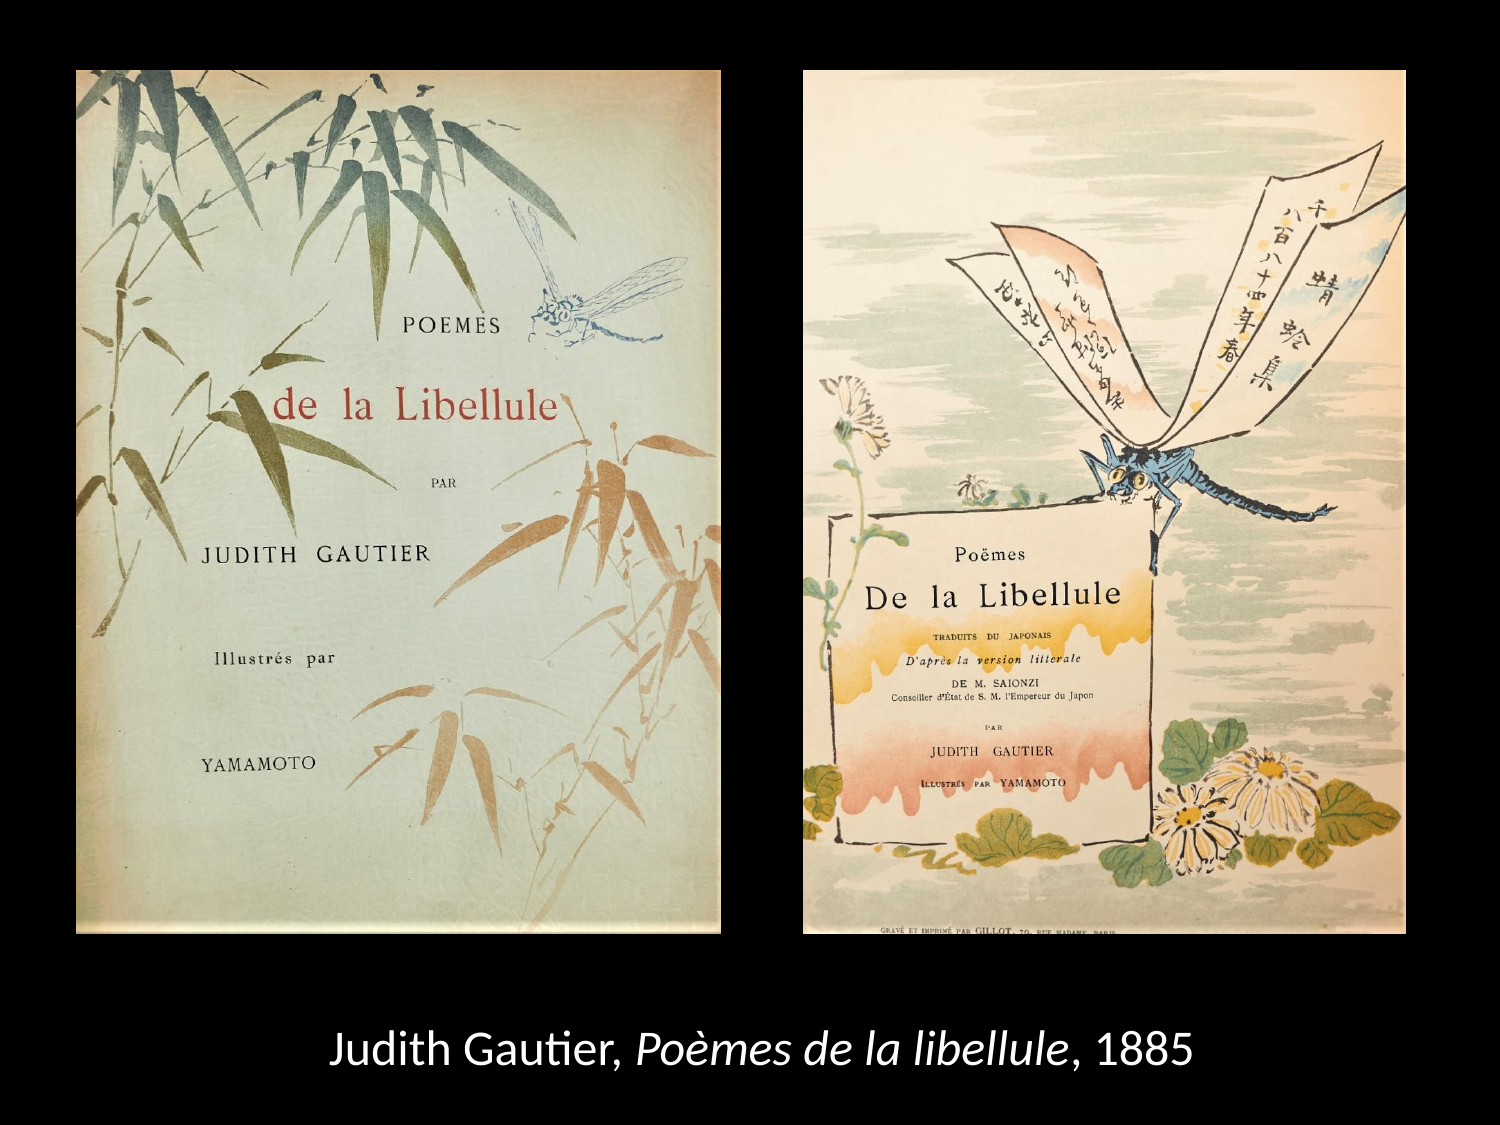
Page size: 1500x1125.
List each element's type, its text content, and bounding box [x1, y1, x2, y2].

picture [803, 70, 1406, 934]
title Judith Gautier, Poèmes de la libellule, 1885 [64, 999, 1459, 1092]
picture [76, 70, 721, 934]
